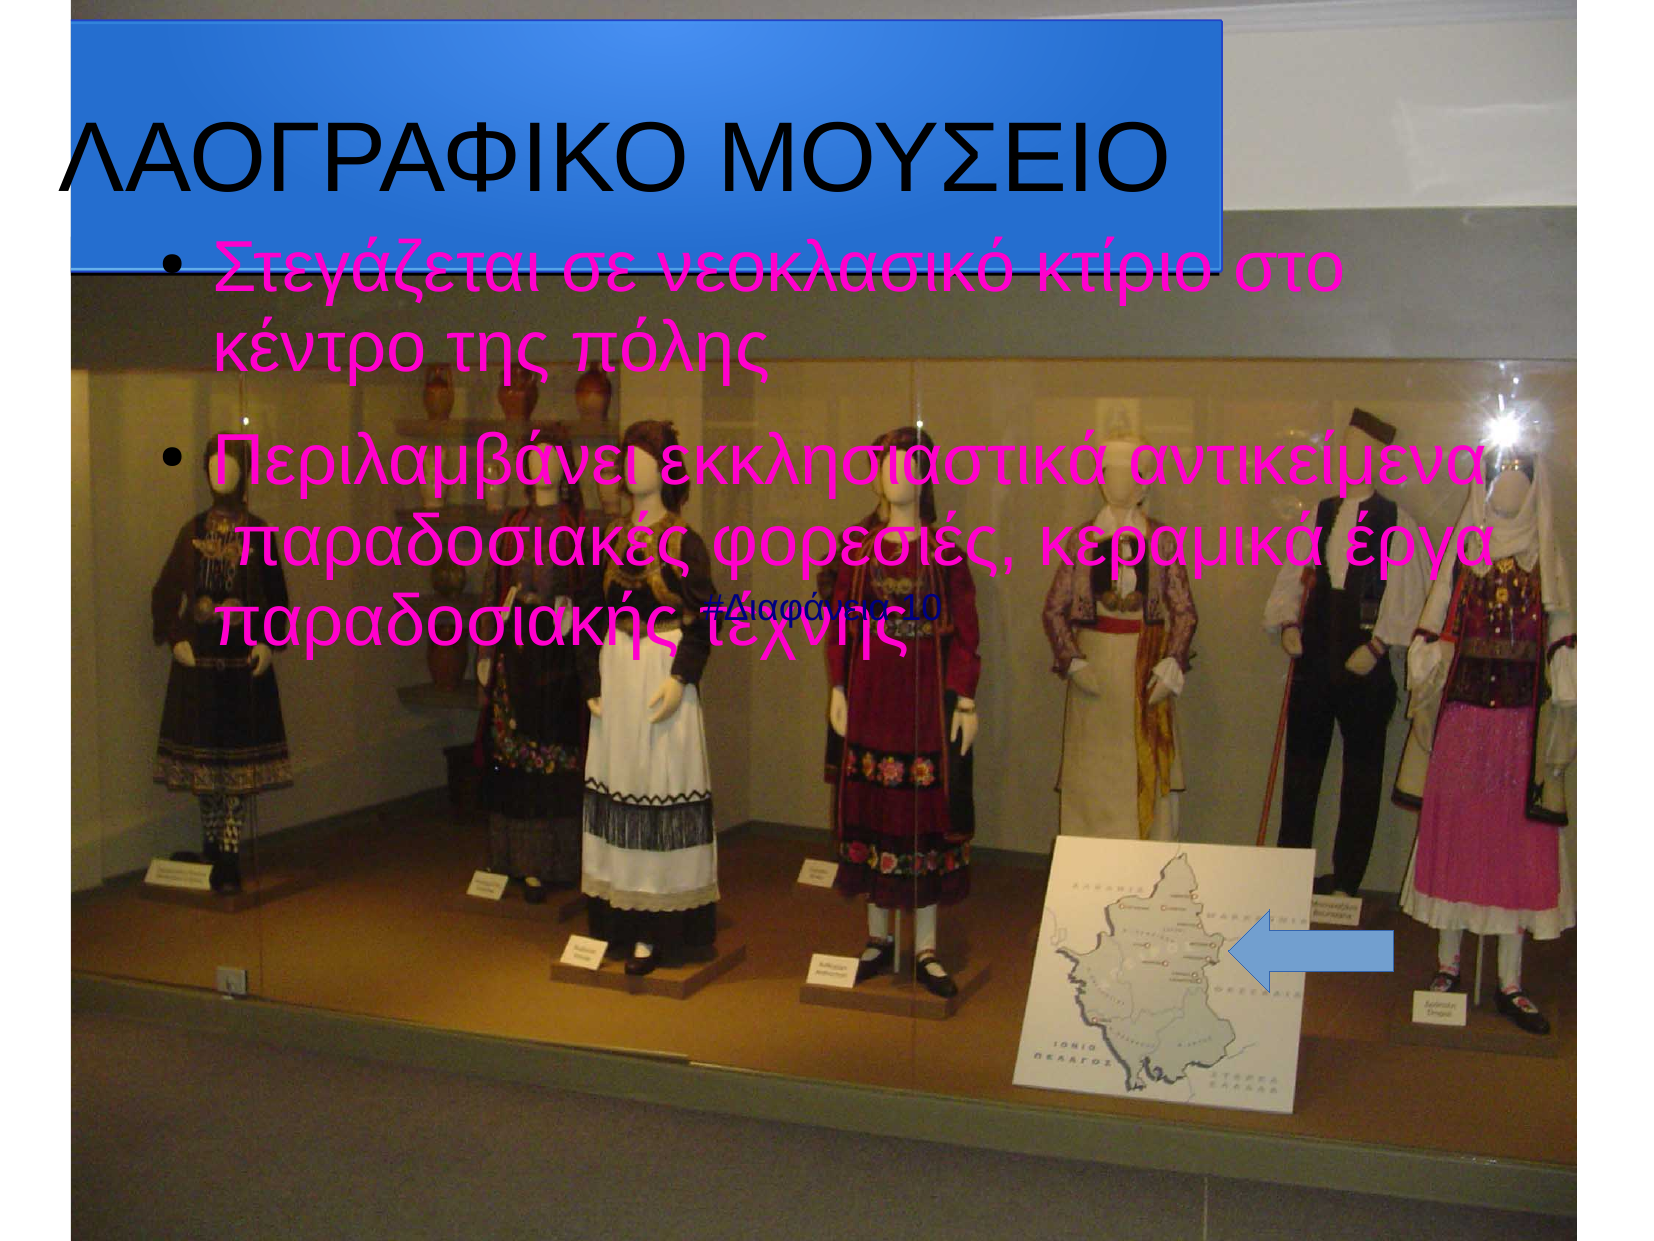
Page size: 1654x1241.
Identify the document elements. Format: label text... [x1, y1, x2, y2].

text_box [1228, 909, 1394, 993]
picture [70, 0, 1577, 1241]
list Στεγάζεται σε νεοκλασικό κτίριο στο κέντρο της πόλης Περιλαμβάνει εκκλησιαστικά αντικείμενα παραδοσιακές φορεσιές, κεραμικά έργα παραδοσιακής τέχνης [141, 225, 1498, 993]
title ΛΑΟΓΡΑΦΙΚΟ ΜΟΥΣΕΙΟ [59, 55, 1512, 260]
text_box #Διαφάνεια 10 [688, 578, 1004, 671]
